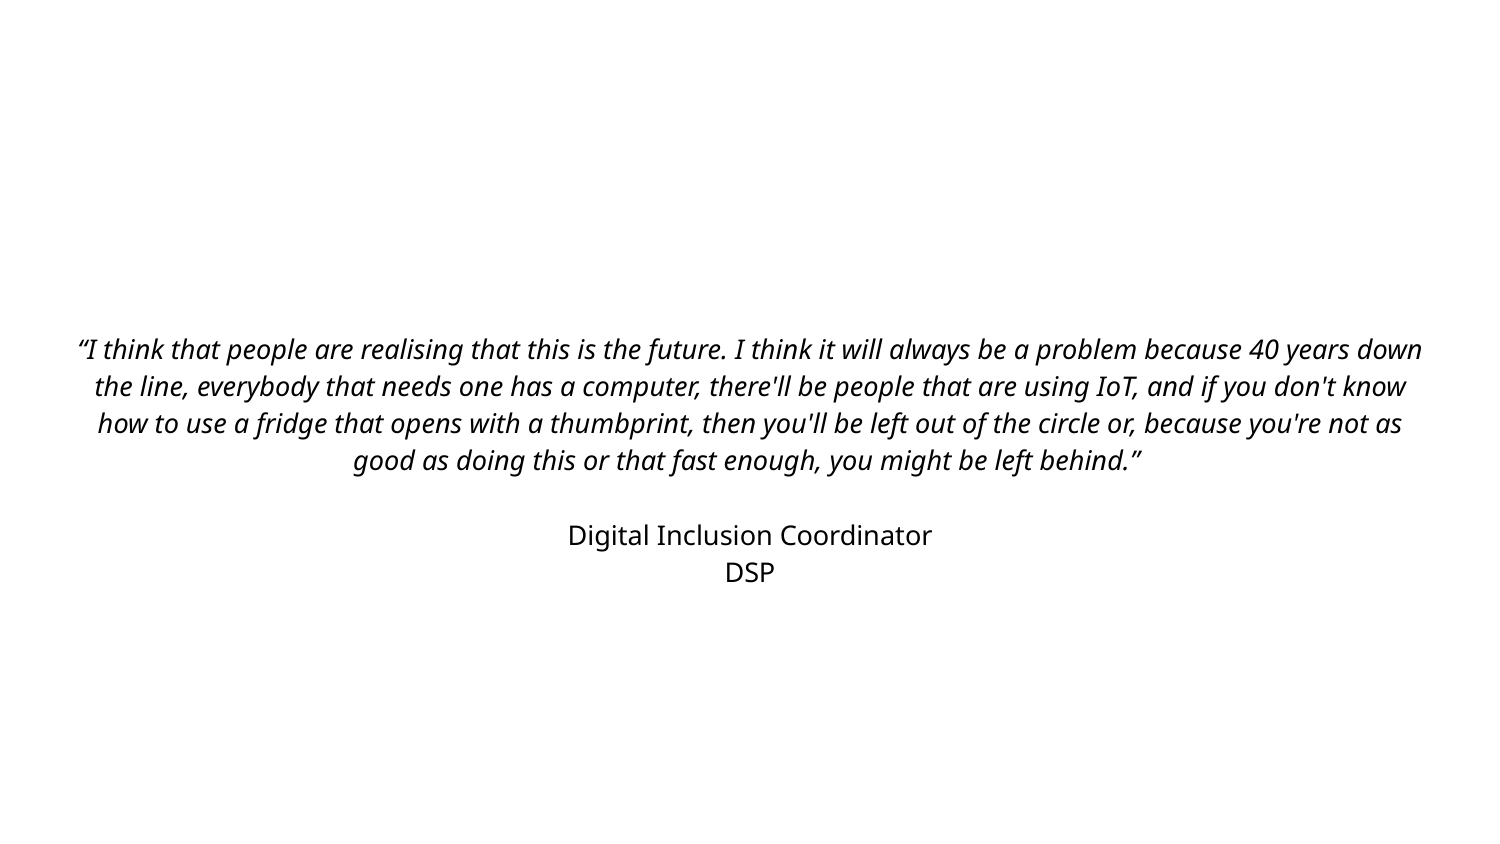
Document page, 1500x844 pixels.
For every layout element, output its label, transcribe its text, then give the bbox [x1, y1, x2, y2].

list “I think that people are realising that this is the future. I think it will always be a problem because 40 years down the line, everybody that needs one has a computer, there'll be people that are using IoT, and if you don't know how to use a fridge that opens with a thumbprint, then you'll be left out of the circle or, because you're not as good as doing this or that fast enough, you might be left behind.” Digital Inclusion Coordinator DSP [51, 189, 1449, 750]
